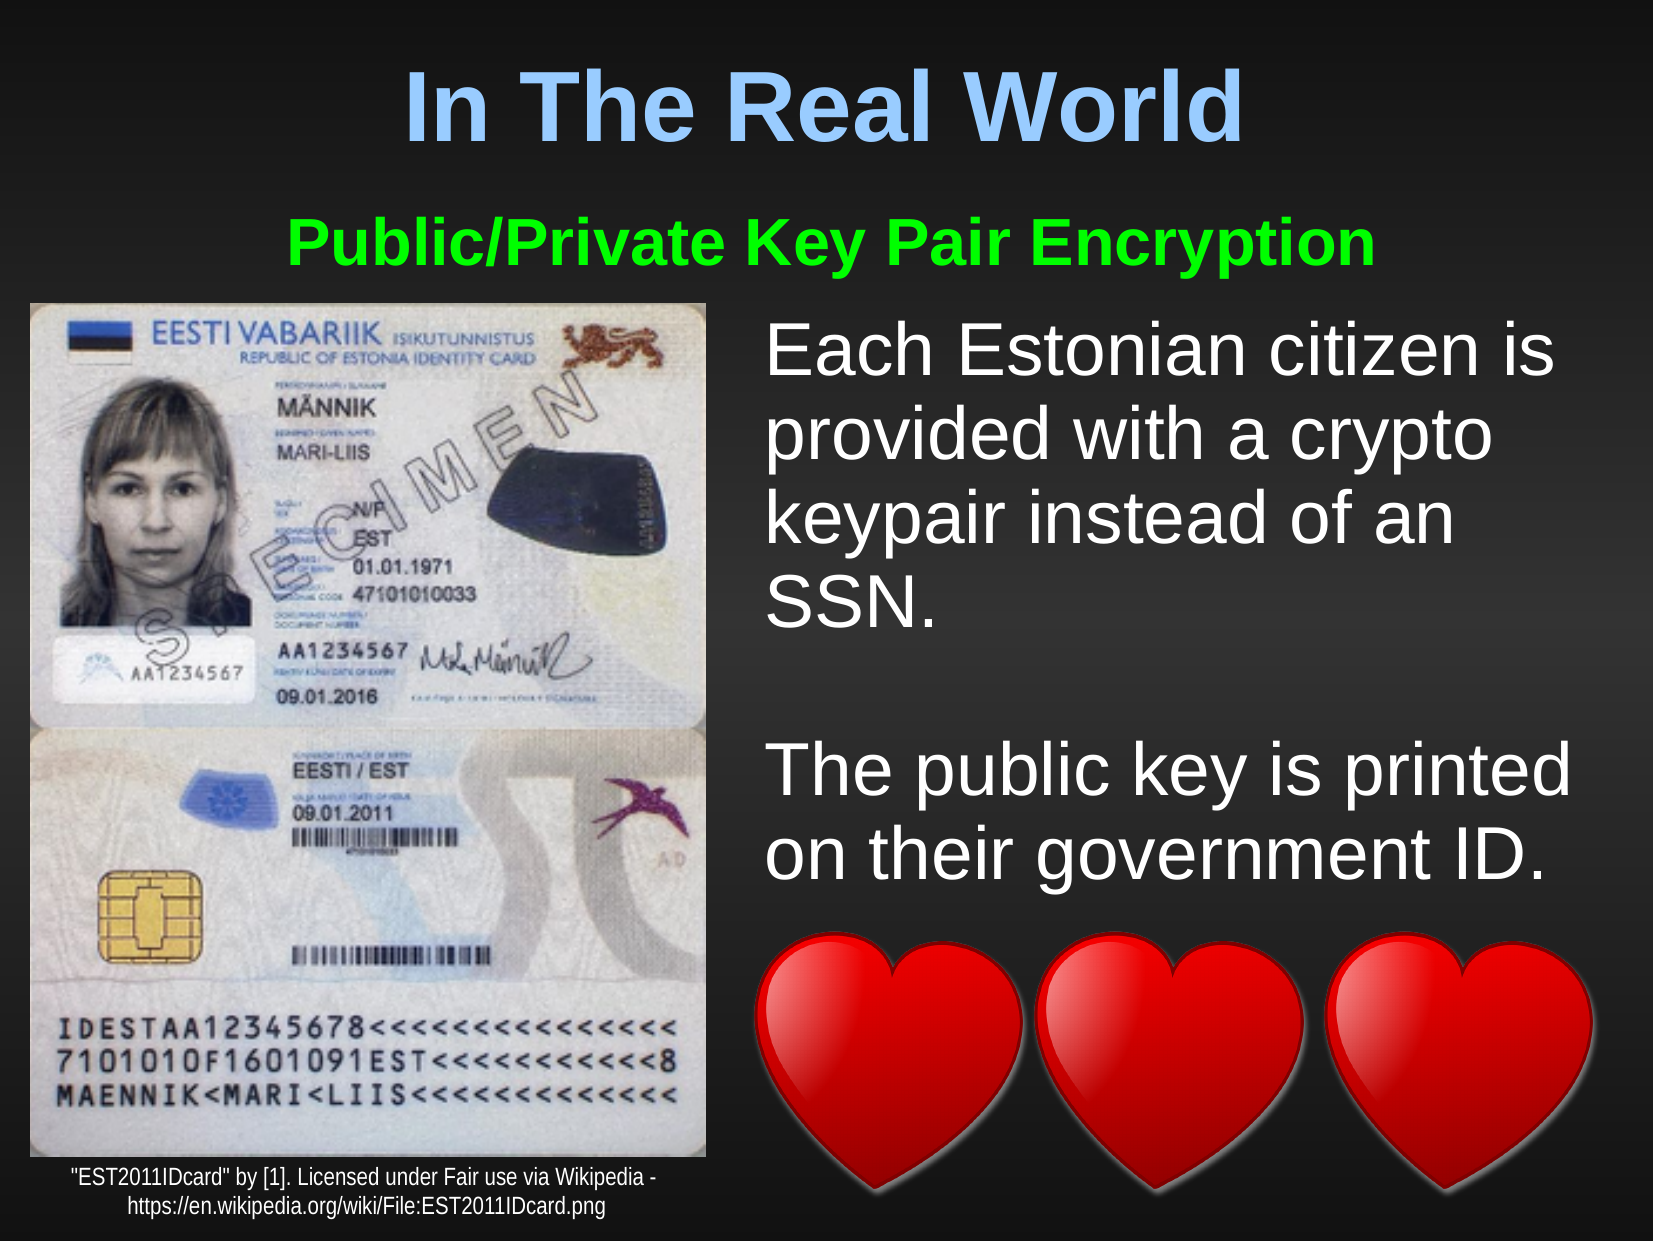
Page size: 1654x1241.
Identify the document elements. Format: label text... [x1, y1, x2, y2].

text_box Each Estonian citizen is provided with a crypto keypair instead of an SSN. The public key is printed on their government ID. [750, 300, 1653, 1164]
picture [30, 303, 706, 1155]
text_box "EST2011IDcard" by [1]. Licensed under Fair use via Wikipedia - https://en.wikipedia.org/wiki/File:EST2011IDcard.png [30, 1155, 706, 1231]
picture [750, 930, 1312, 1200]
title In The Real World [0, 2, 1651, 211]
text_box Public/Private Key Pair Encryption [30, 197, 1636, 946]
picture [1320, 930, 1601, 1200]
